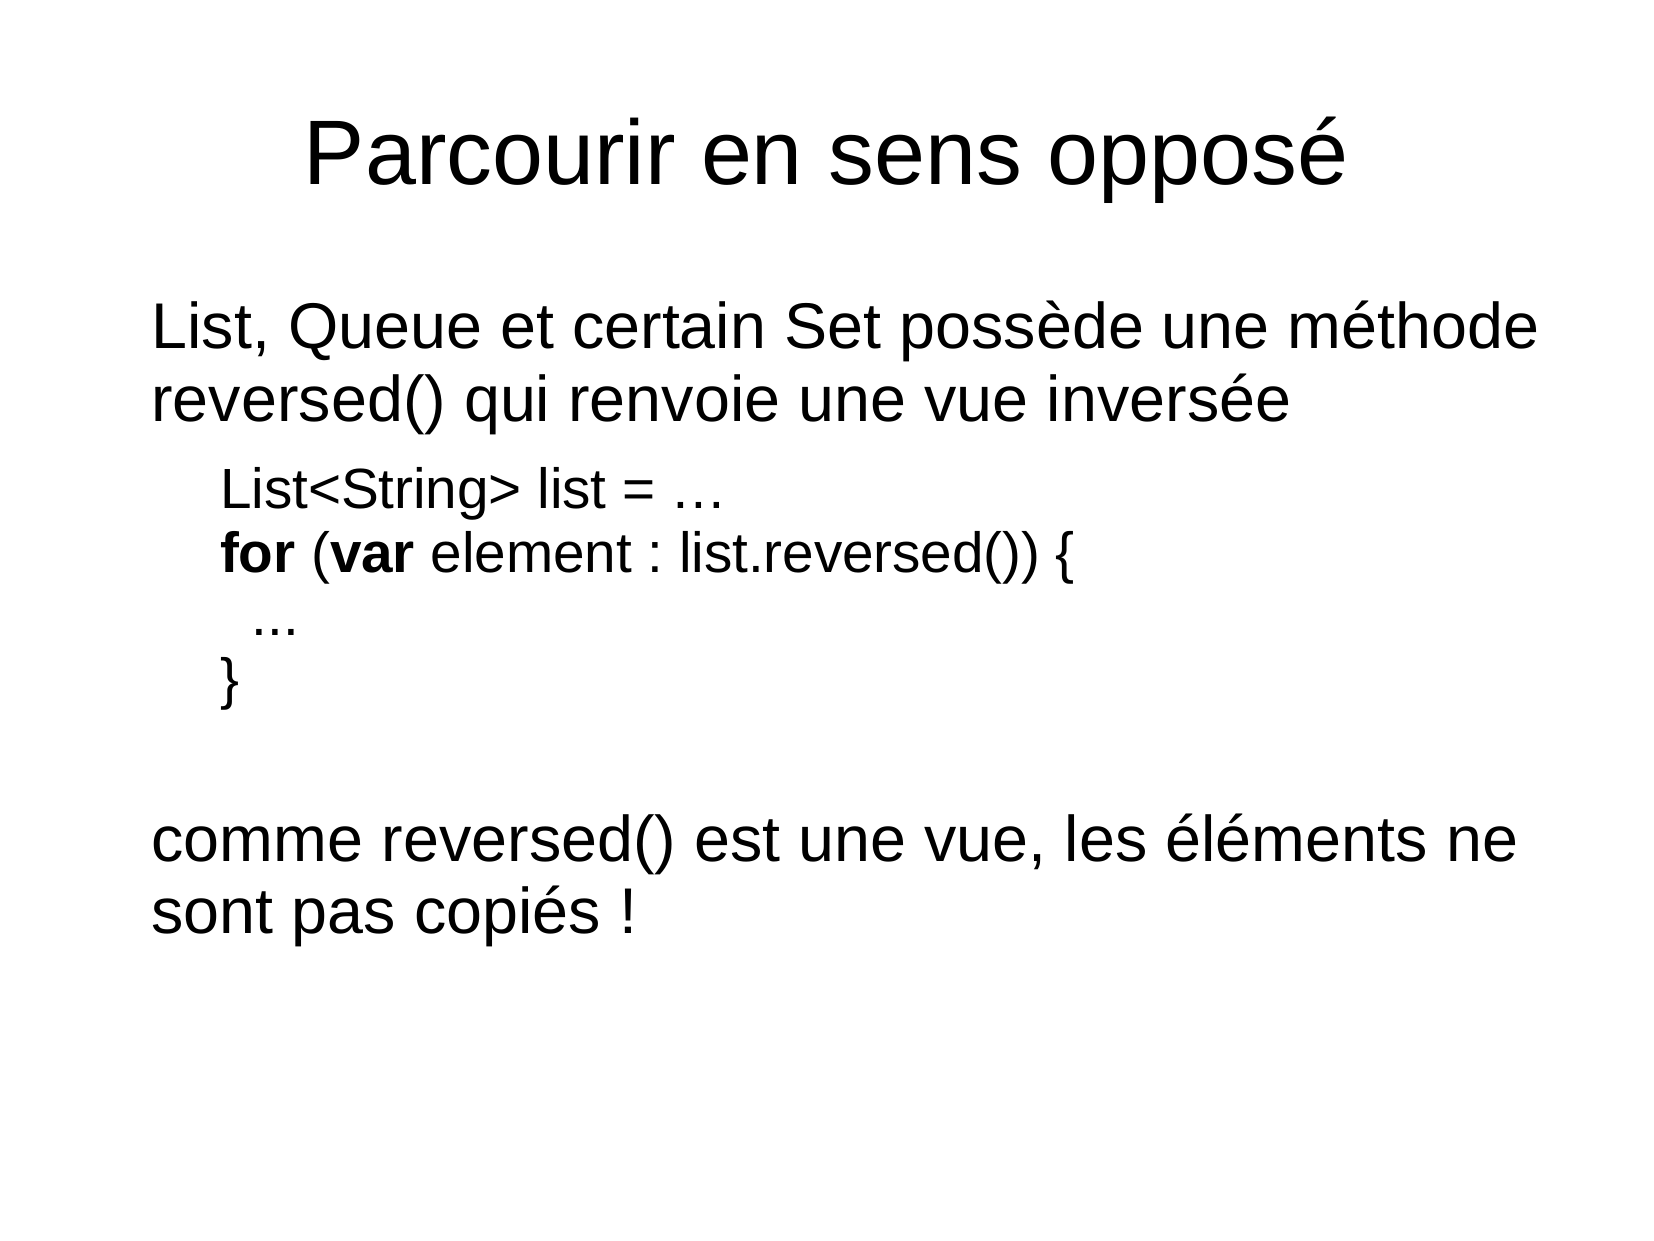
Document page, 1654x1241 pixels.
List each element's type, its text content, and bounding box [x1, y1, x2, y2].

list List, Queue et certain Set possède une méthode reversed() qui renvoie une vue inversée List<String> list = … for (var element : list.reversed()) { ... } comme reversed() est une vue, les éléments ne sont pas copiés ! [82, 290, 1571, 1010]
title Parcourir en sens opposé [82, 49, 1571, 257]
